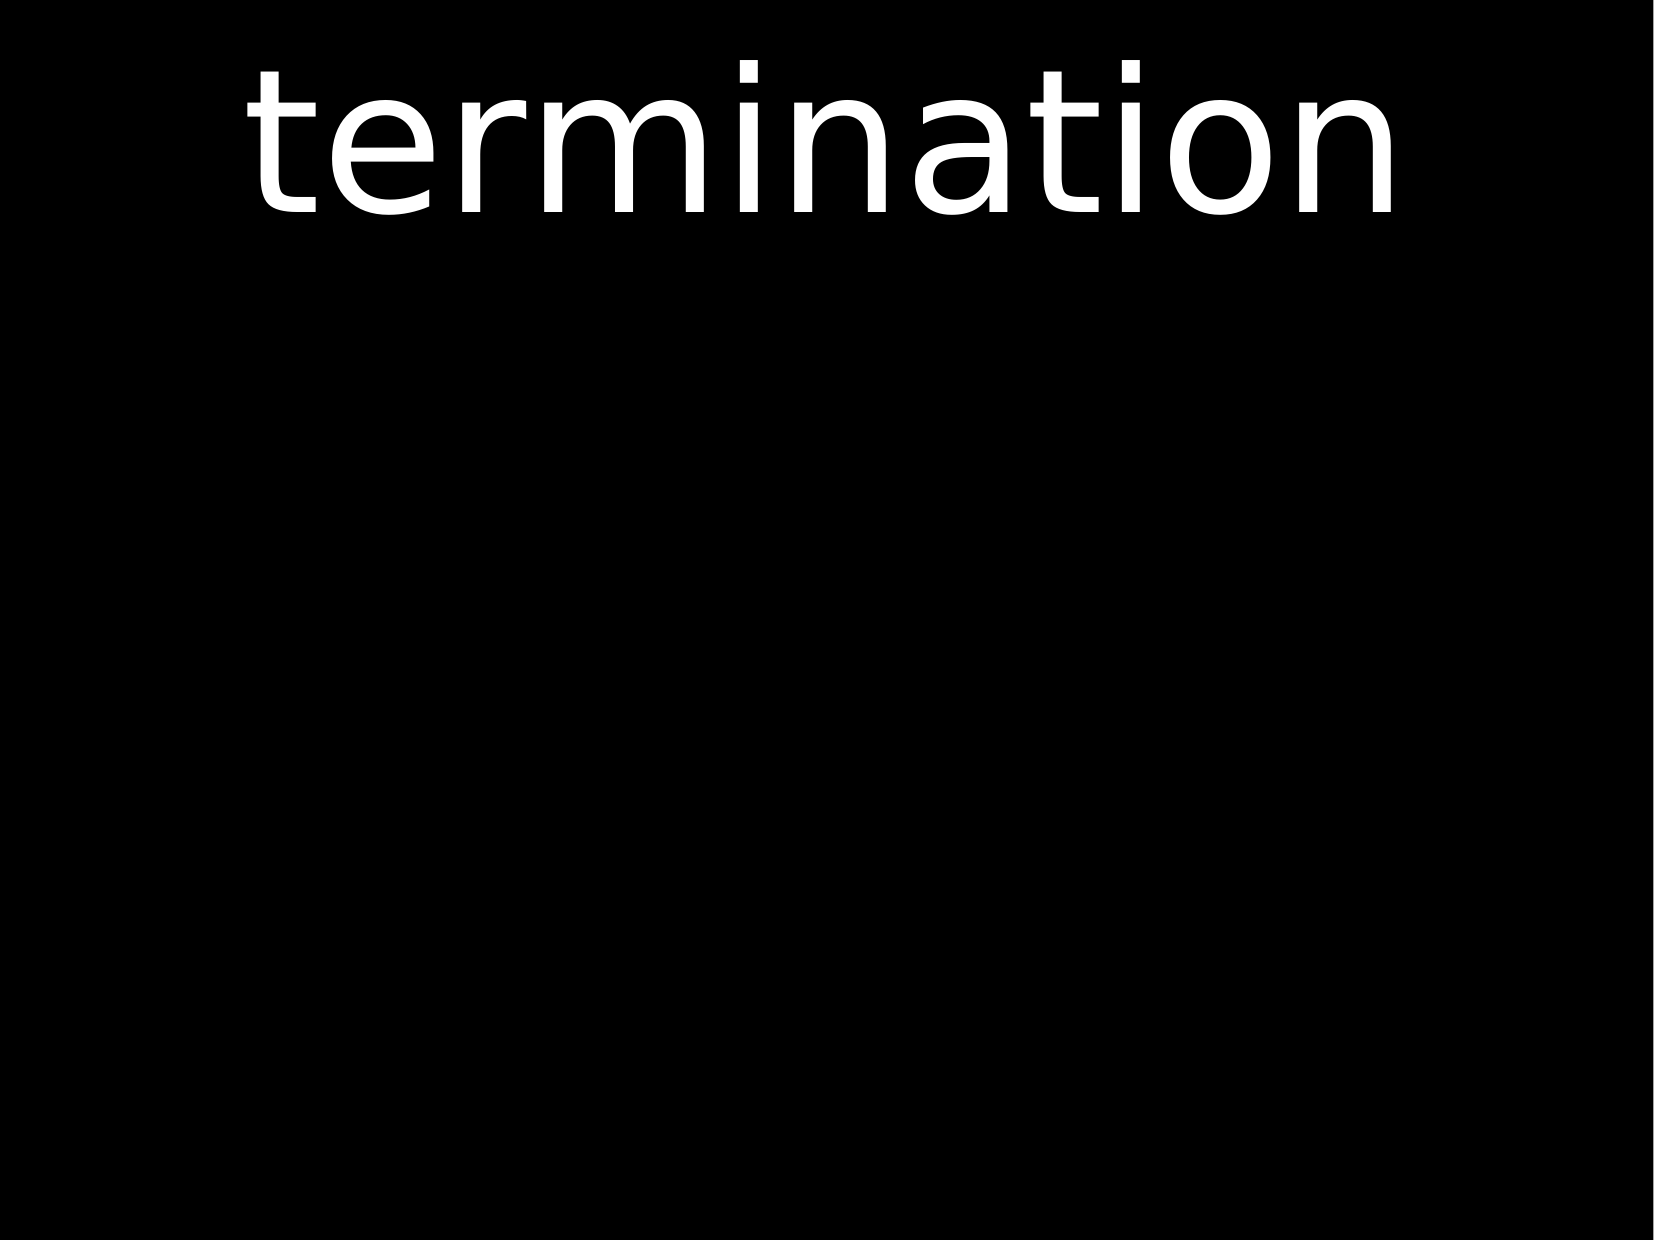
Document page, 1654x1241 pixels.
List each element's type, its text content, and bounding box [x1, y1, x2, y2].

title termination [82, 35, 1570, 269]
